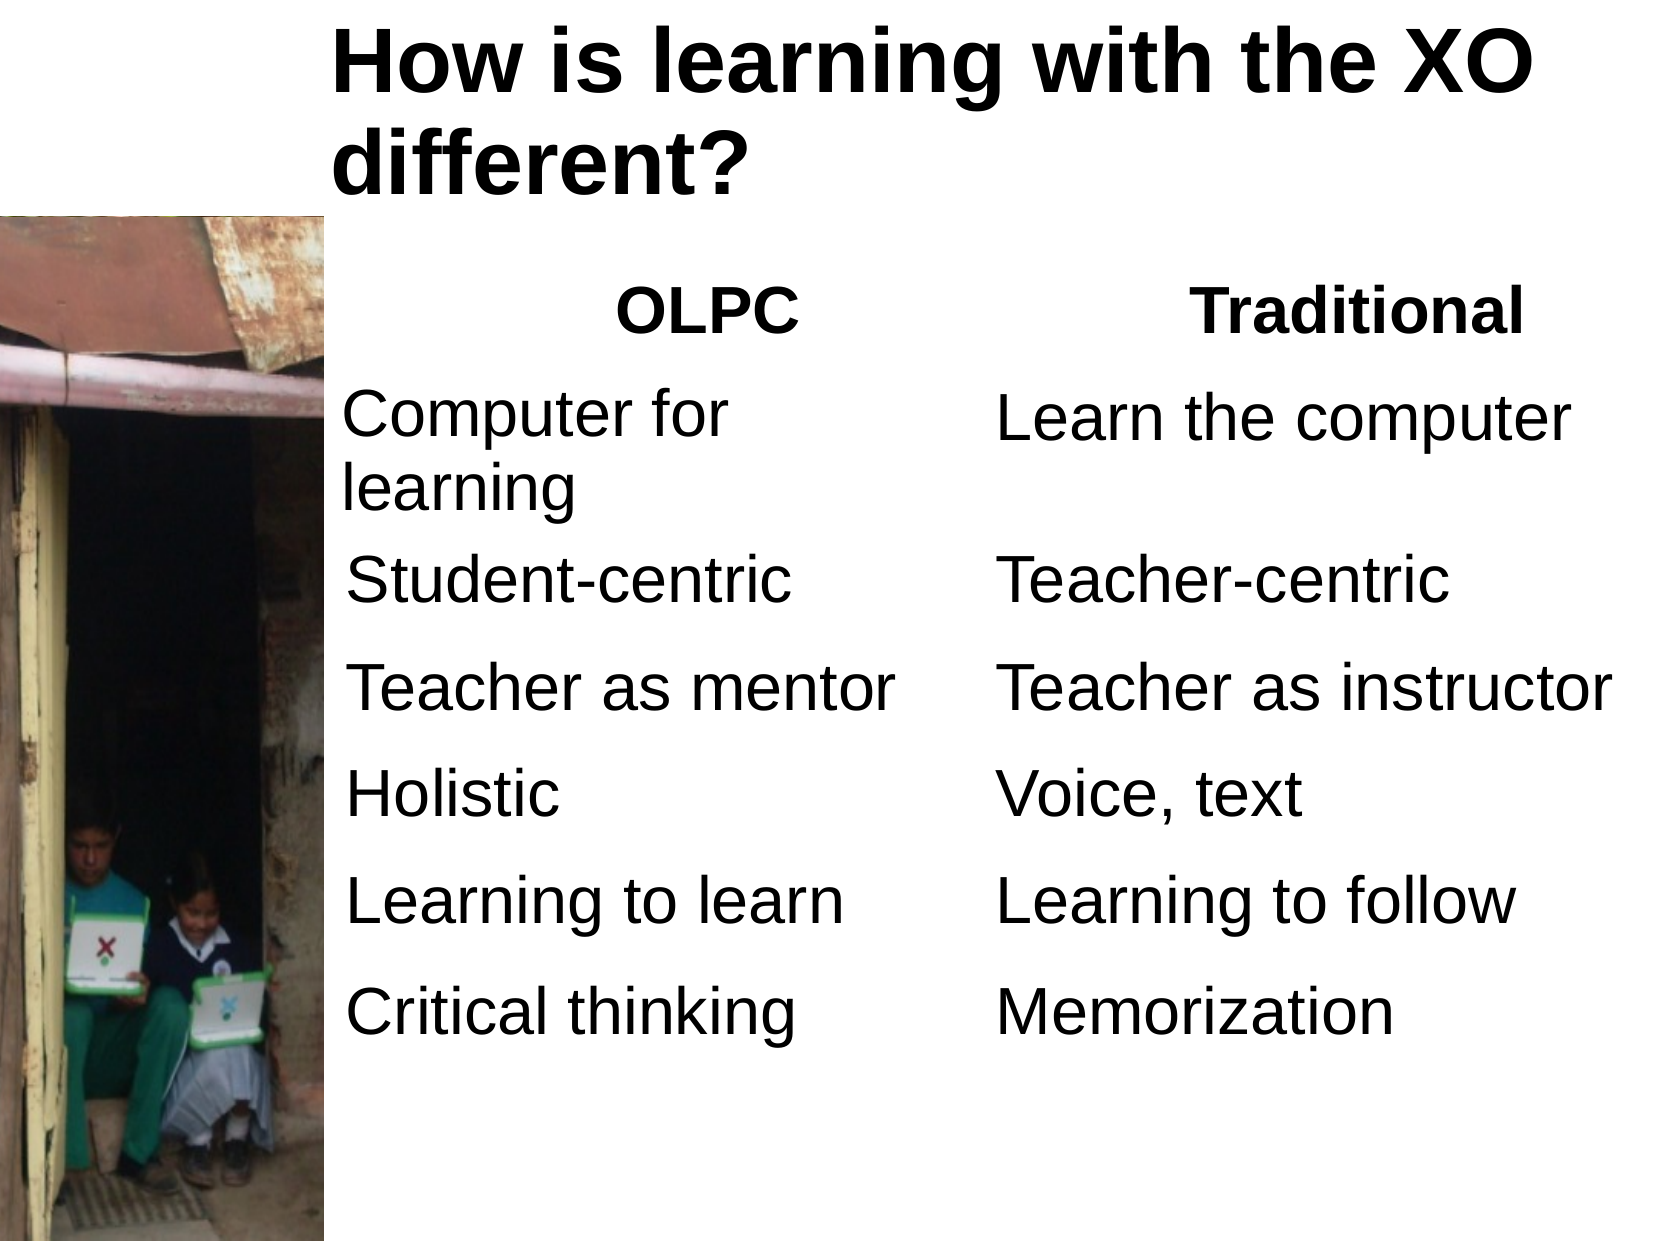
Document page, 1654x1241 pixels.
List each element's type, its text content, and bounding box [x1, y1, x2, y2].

title How is learning with the XO different? [330, 8, 1654, 216]
table_cell Computer for learning [335, 370, 985, 531]
table_cell Teacher as mentor [335, 639, 985, 746]
table_cell Memorization [985, 964, 1635, 1062]
table_cell Holistic [335, 746, 985, 853]
table_cell Student-centric [335, 531, 985, 639]
table_cell Learning to learn [335, 853, 985, 964]
table_header Traditional [985, 263, 1635, 370]
table_cell Teacher as instructor [985, 639, 1635, 746]
table_cell Voice, text [985, 746, 1635, 853]
table_cell Teacher-centric [985, 531, 1635, 639]
picture [0, 216, 324, 1241]
table_cell Critical thinking [335, 964, 985, 1062]
table_cell Learn the computer [985, 370, 1635, 531]
table_header OLPC [335, 263, 985, 370]
table_cell Learning to follow [985, 853, 1635, 964]
